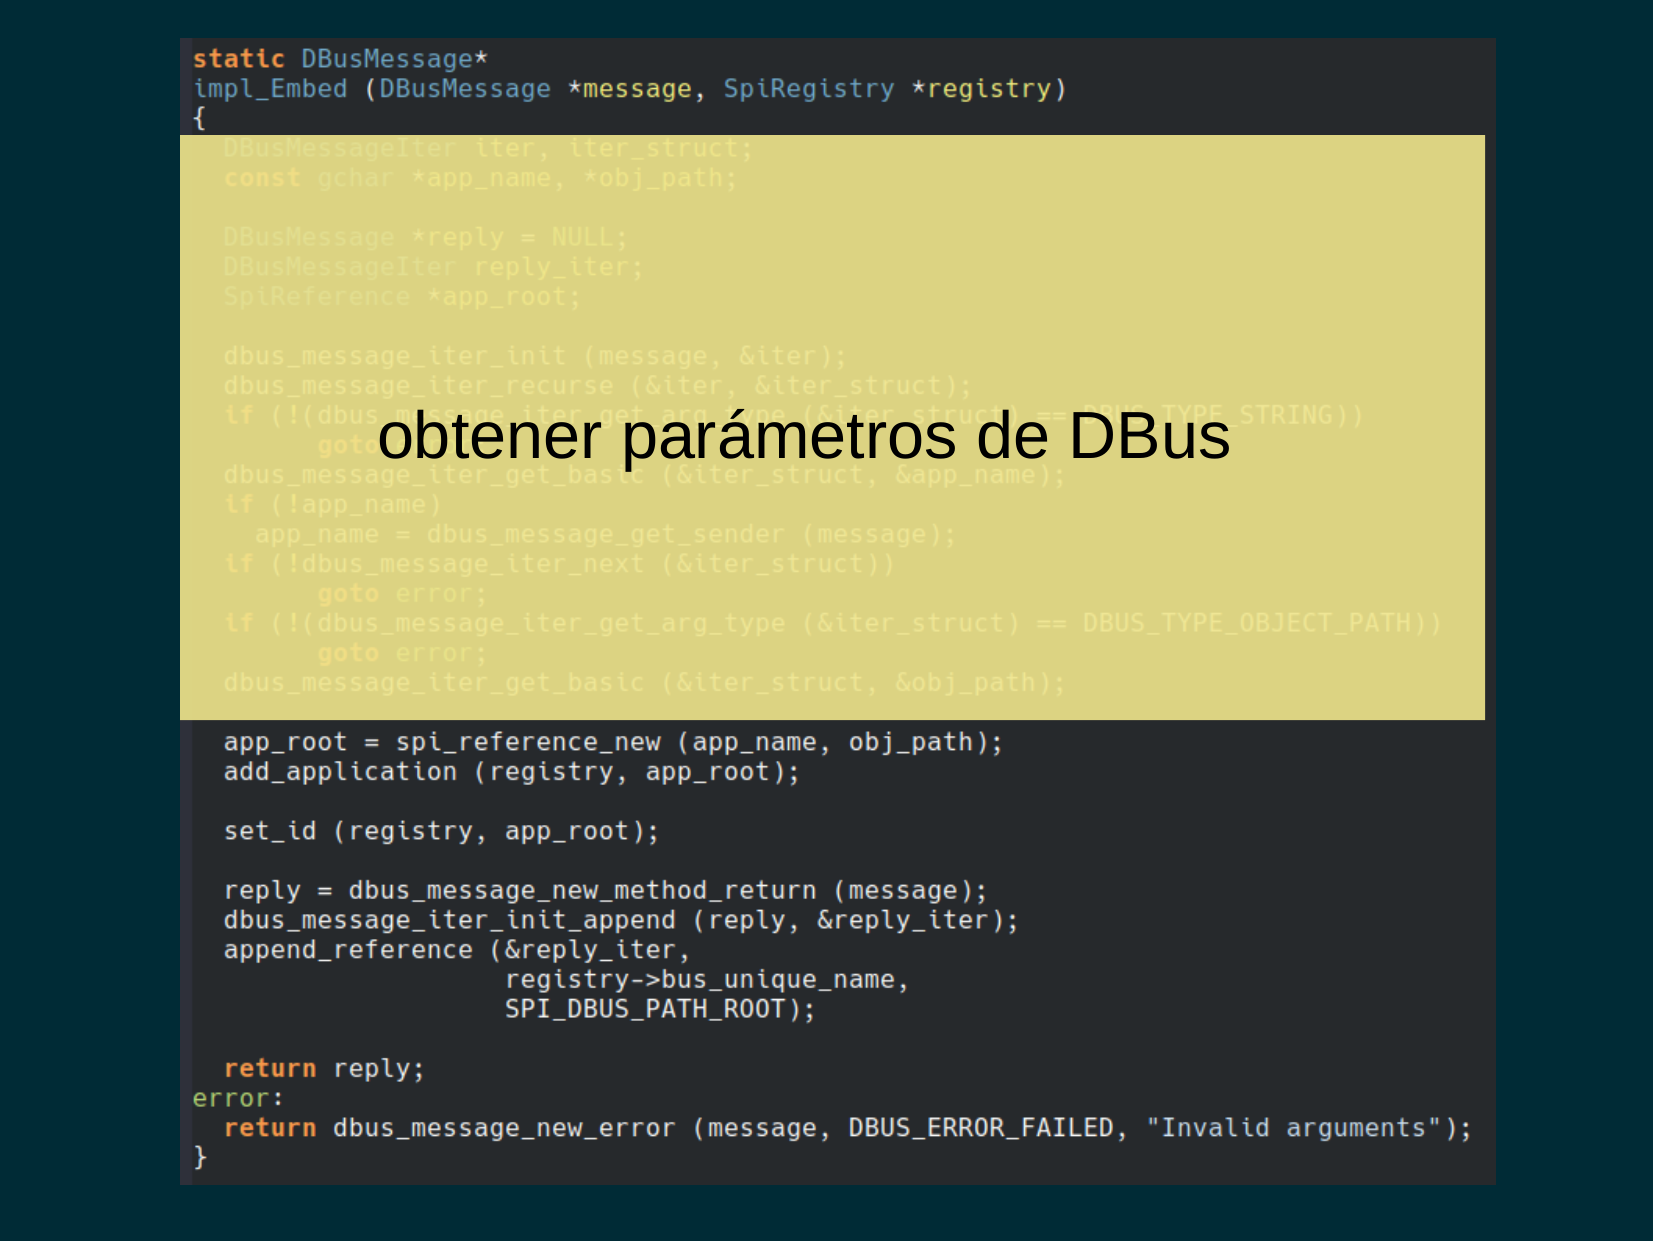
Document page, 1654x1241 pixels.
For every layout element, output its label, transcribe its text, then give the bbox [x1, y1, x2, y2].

text_box obtener parámetros de DBus [362, 390, 1248, 481]
picture [181, 39, 1495, 1184]
text_box [180, 135, 1486, 721]
